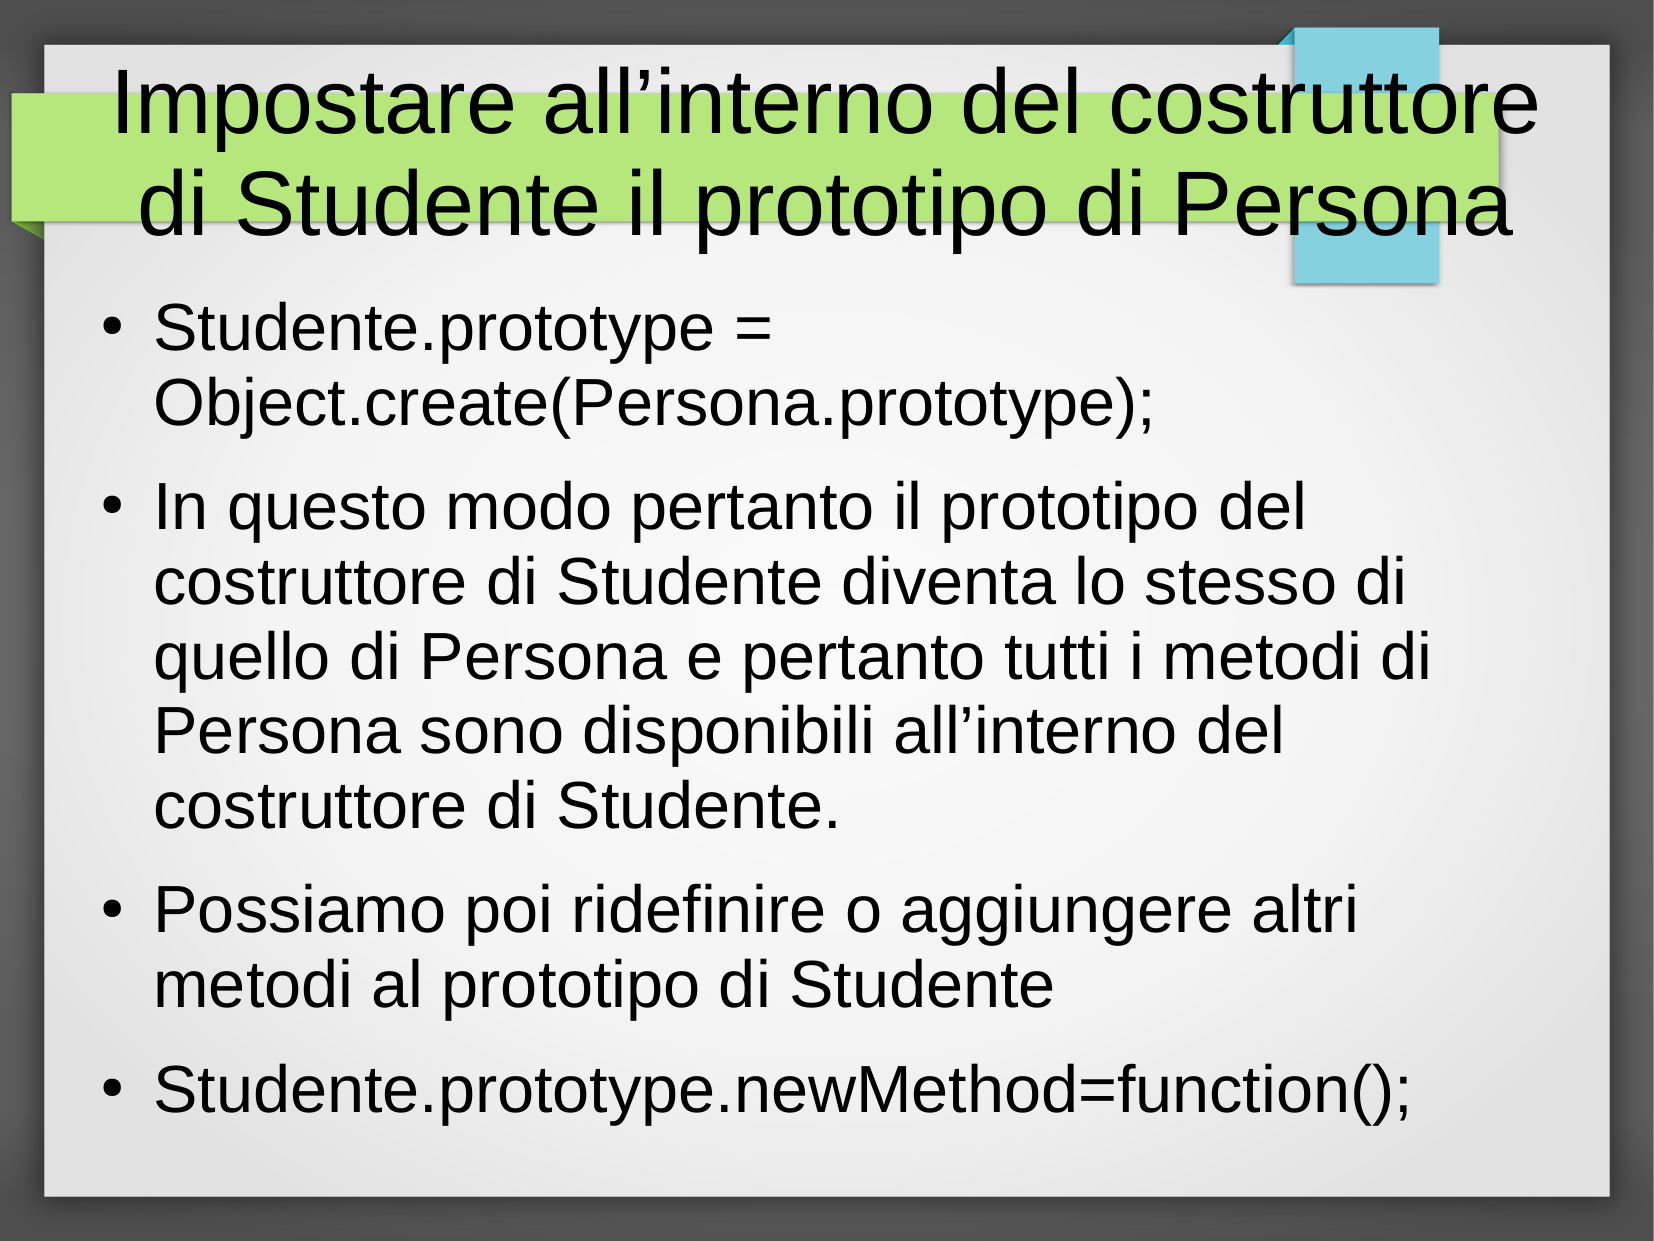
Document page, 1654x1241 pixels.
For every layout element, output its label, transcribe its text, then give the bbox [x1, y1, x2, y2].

list Studente.prototype = Object.create(Persona.prototype); In questo modo pertanto il prototipo del costruttore di Studente diventa lo stesso di quello di Persona e pertanto tutti i metodi di Persona sono disponibili all’interno del costruttore di Studente. Possiamo poi ridefinire o aggiungere altri metodi al prototipo di Studente Studente.prototype.newMethod=function(); [82, 290, 1571, 1182]
title Impostare all’interno del costruttore di Studente il prototipo di Persona [82, 49, 1571, 257]
picture [0, 0, 1654, 1241]
